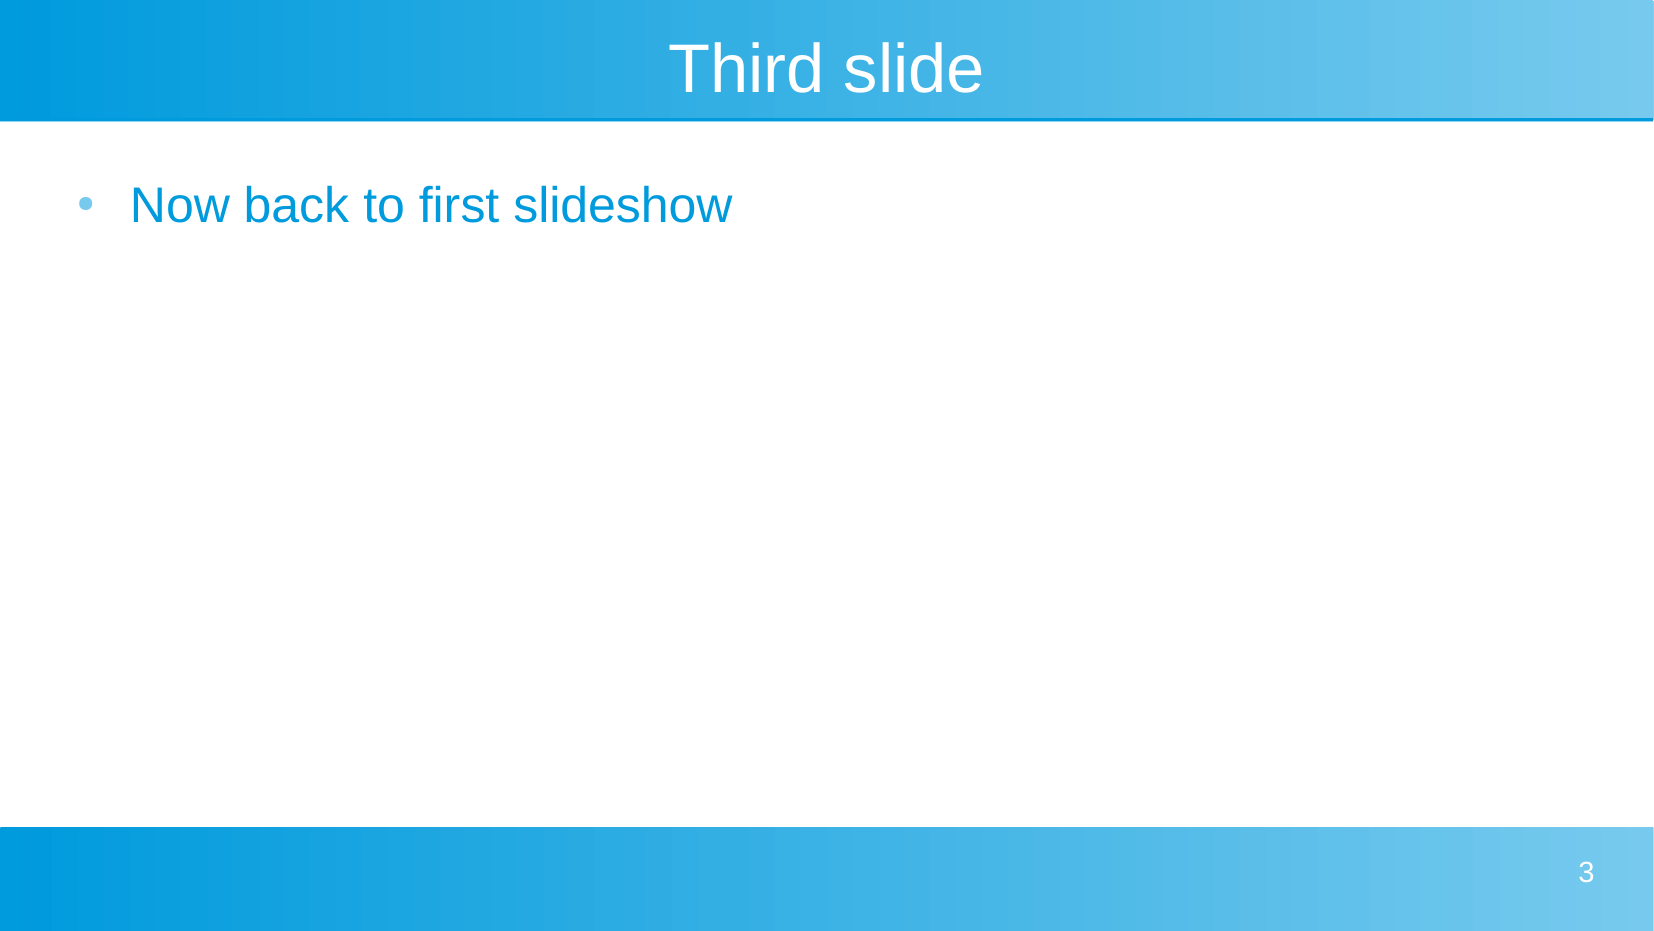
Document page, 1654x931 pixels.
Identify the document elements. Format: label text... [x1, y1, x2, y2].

title Third slide [59, 29, 1595, 108]
list Now back to first slideshow [59, 177, 1595, 768]
